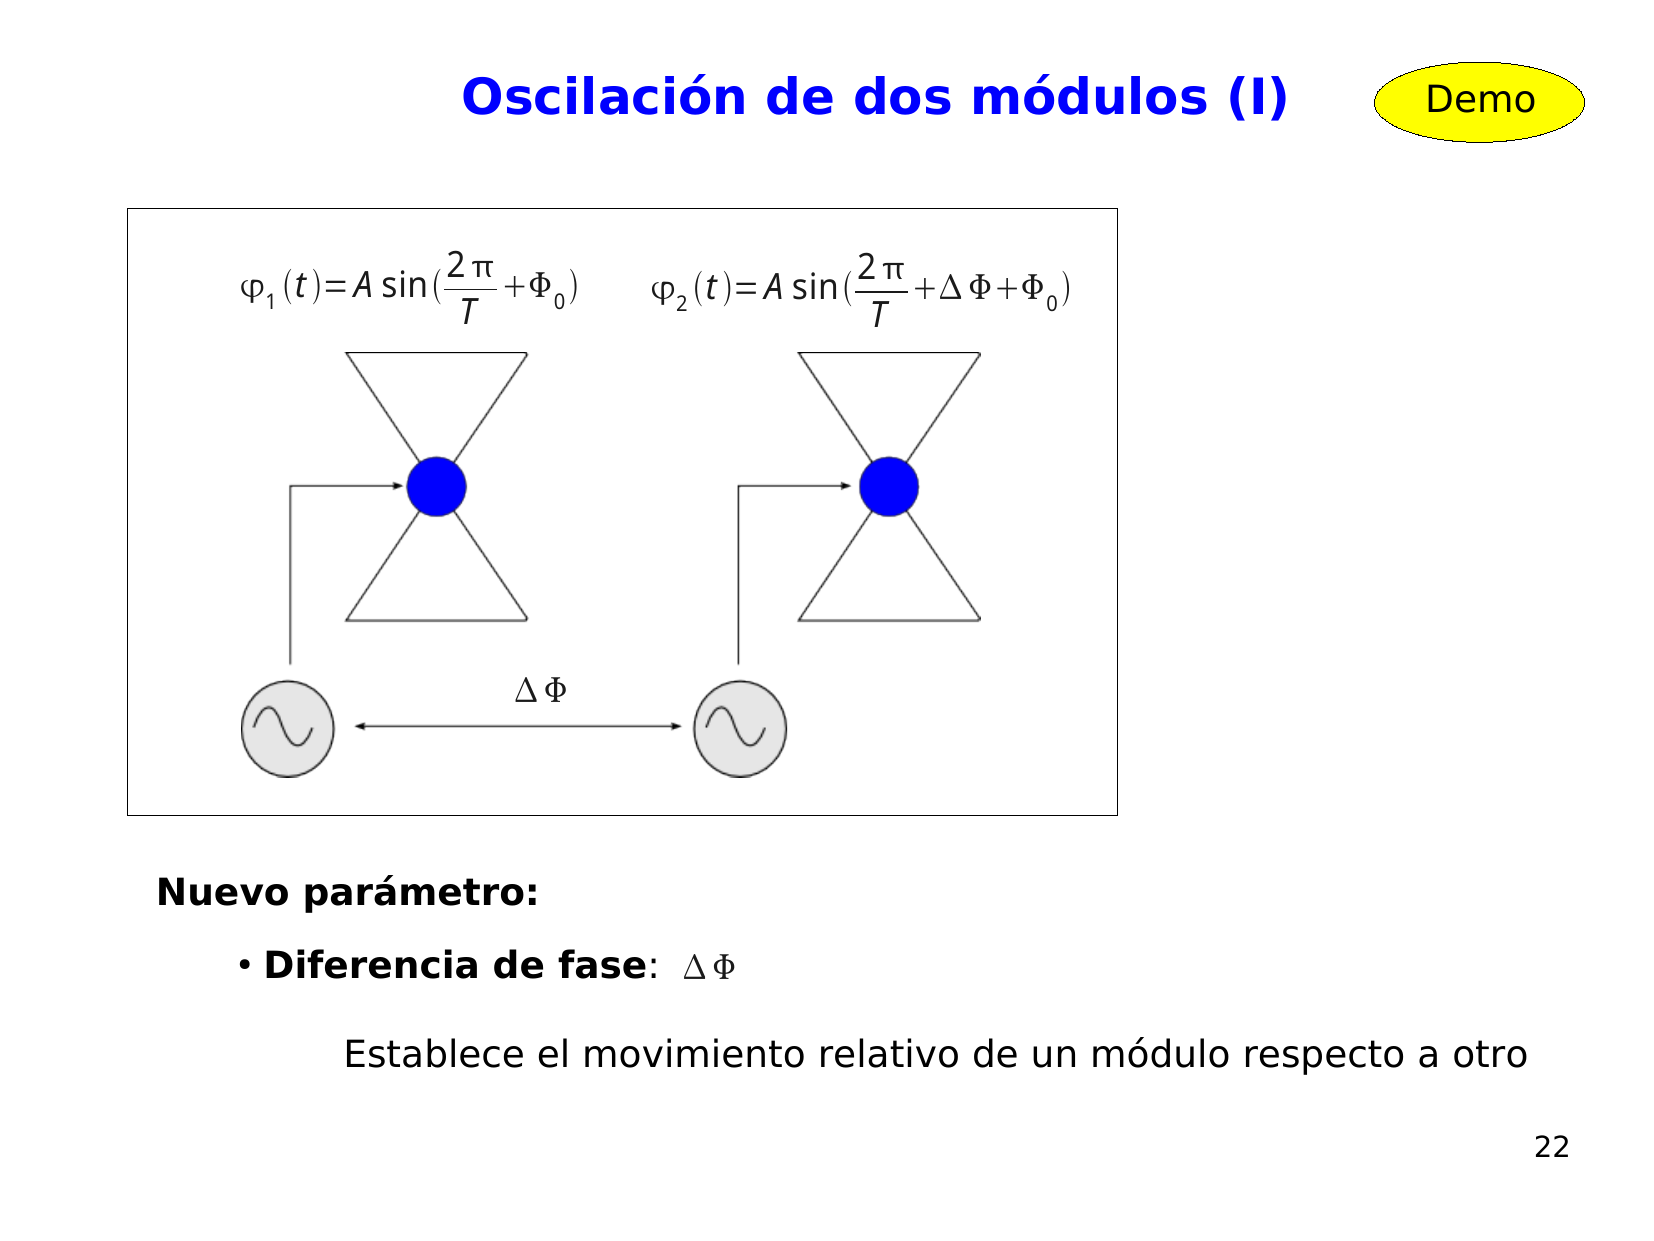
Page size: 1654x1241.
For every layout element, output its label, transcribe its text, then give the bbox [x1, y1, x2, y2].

chart [674, 945, 744, 988]
text_box [1416, 62, 1543, 70]
text_box [1374, 72, 1585, 143]
text_box Oscilación de dos módulos (I) [446, 60, 1306, 134]
text_box Nuevo parámetro: [141, 863, 556, 922]
chart [506, 668, 576, 711]
chart [642, 245, 1079, 336]
text_box Demo [1410, 70, 1552, 129]
chart [231, 243, 587, 334]
picture [241, 352, 981, 778]
text_box Diferencia de fase: [223, 936, 676, 995]
text_box Establece el movimiento relativo de un módulo respecto a otro [328, 1025, 1545, 1085]
